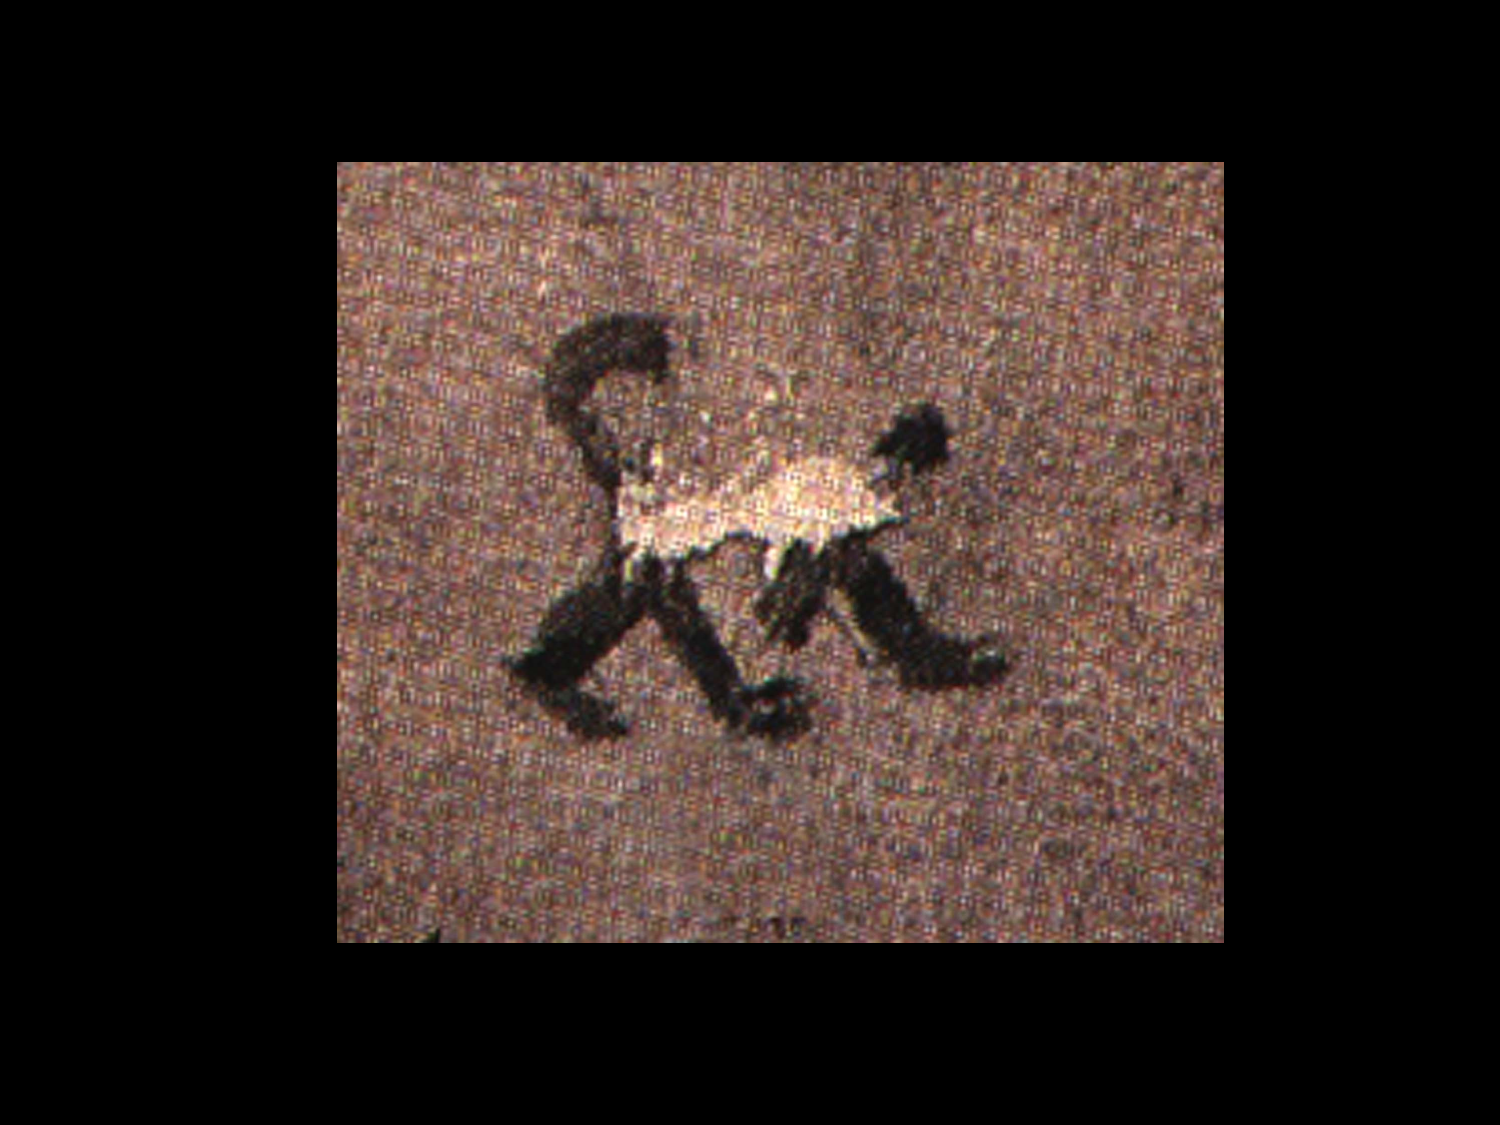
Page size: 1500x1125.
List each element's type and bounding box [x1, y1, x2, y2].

picture [337, 162, 1224, 943]
